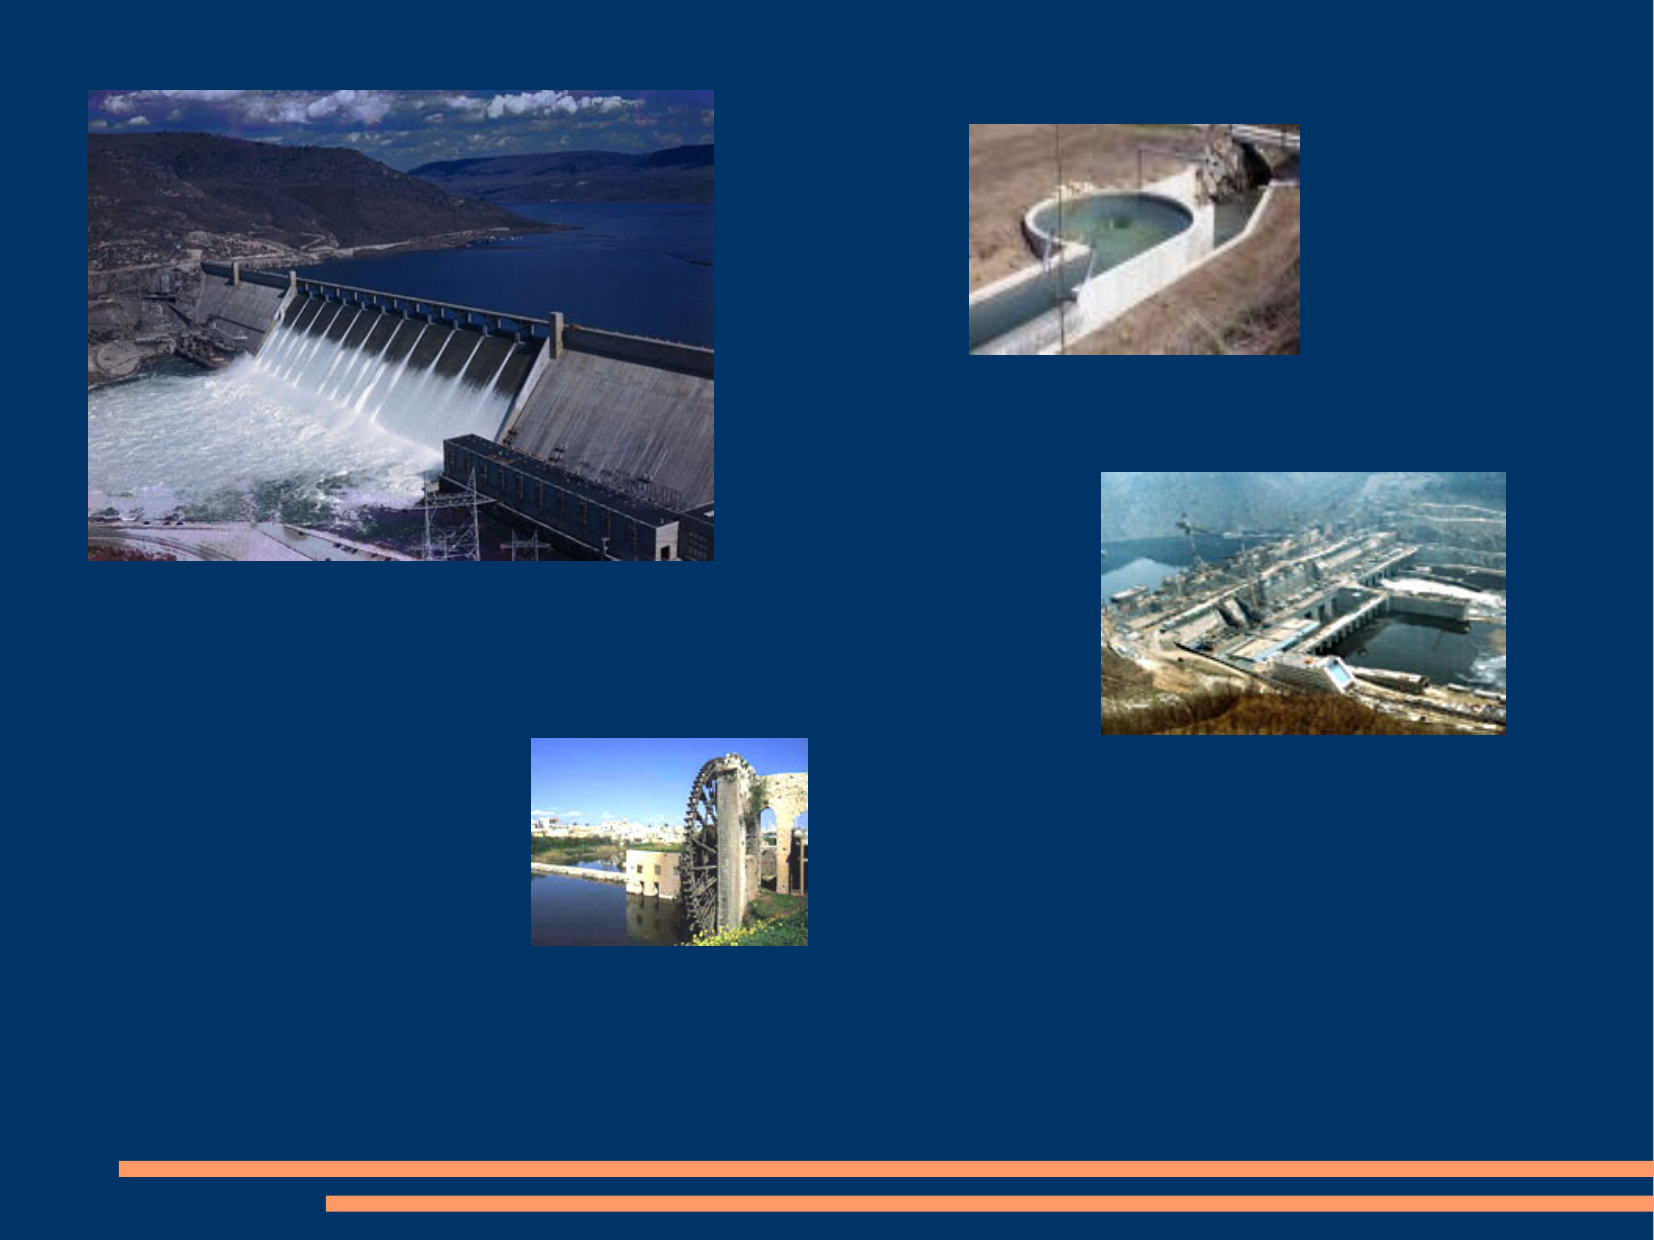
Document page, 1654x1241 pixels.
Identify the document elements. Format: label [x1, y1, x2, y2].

picture [969, 124, 1300, 355]
picture [531, 738, 808, 946]
picture [88, 90, 714, 562]
picture [1101, 472, 1506, 735]
